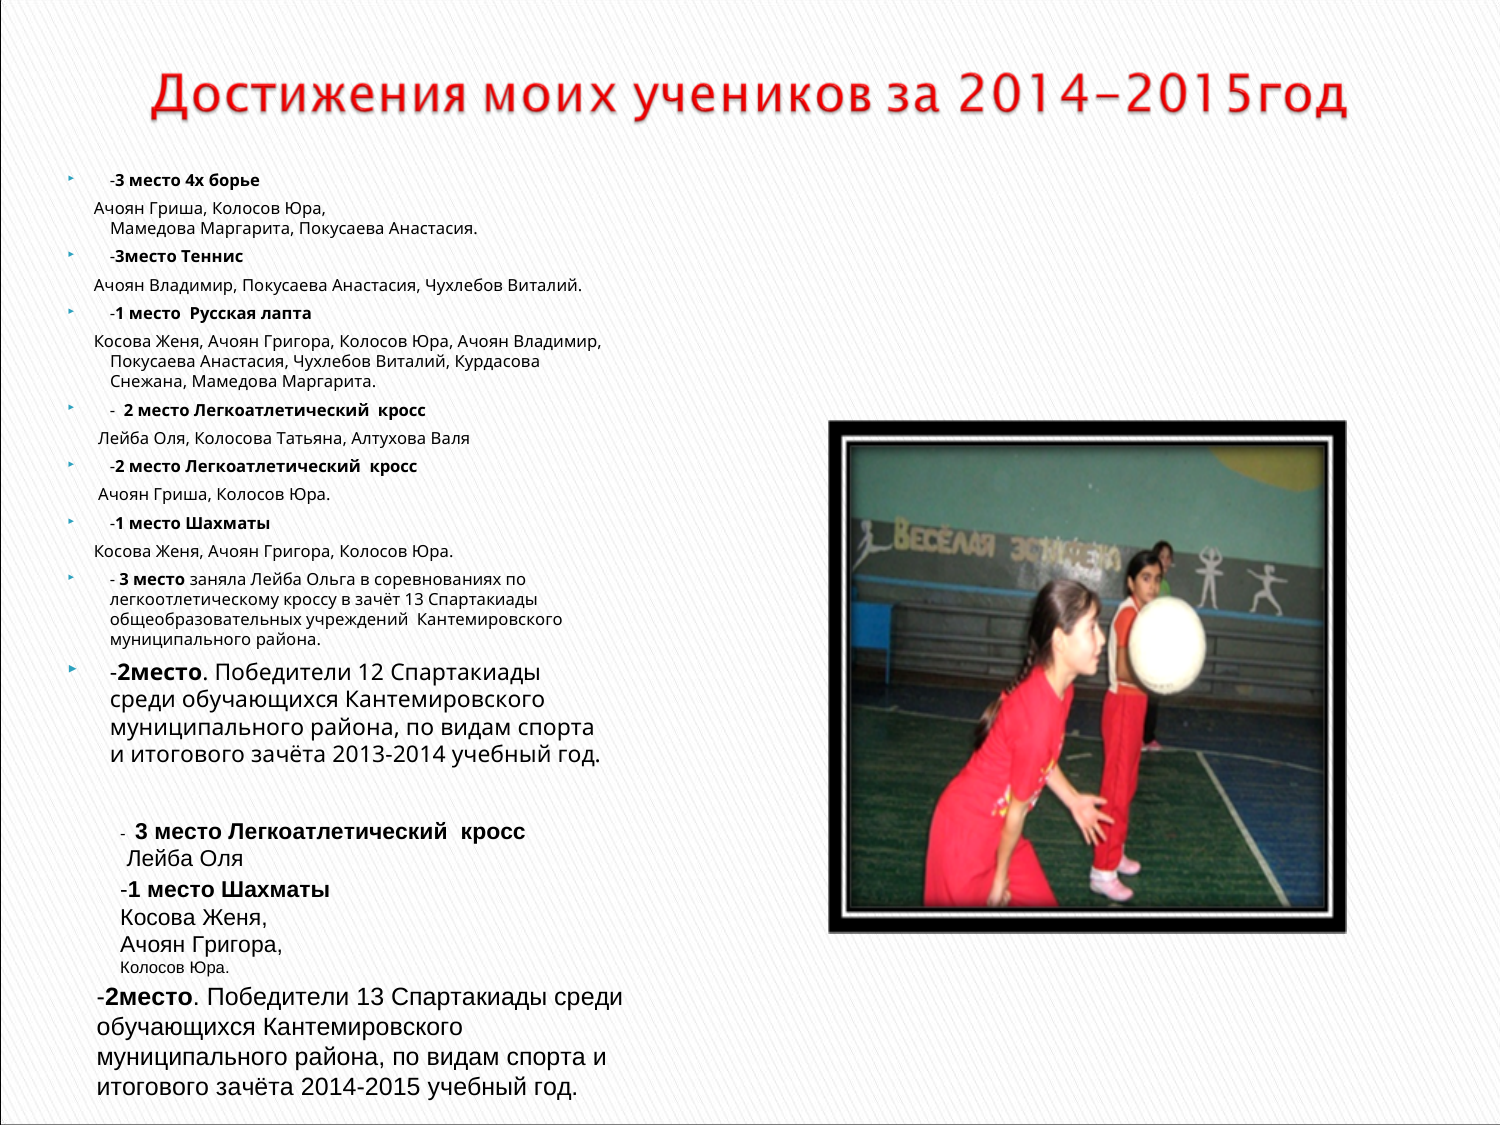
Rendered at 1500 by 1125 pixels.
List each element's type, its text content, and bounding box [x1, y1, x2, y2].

text_box -3 место 4х борье Ачоян Гриша, Колосов Юра, Мамедова Маргарита, Покусаева Анастасия. -3место Теннис Ачоян Владимир, Покусаева Анастасия, Чухлебов Виталий. -1 место Русская лапта Косова Женя, Ачоян Григора, Колосов Юра, Ачоян Владимир, Покусаева Анастасия, Чухлебов Виталий, Курдасова Снежана, Мамедова Маргарита. - 2 место Легкоатлетический кросс Лейба Оля, Колосова Татьяна, Алтухова Валя -2 место Легкоатлетический кросс Ачоян Гриша, Колосов Юра. -1 место Шахматы Косова Женя, Ачоян Григора, Колосов Юра. - 3 место заняла Лейба Ольга в соревнованиях по легкоотлетическому кроссу в зачёт 13 Спартакиады общеобразовательных учреждений Кантемировского муниципального района. -2место. Победители 12 Спартакиады среди обучающихся Кантемировского муниципального района, по видам спорта и итогового зачёта 2013-2014 учебный год. [35, 128, 622, 1090]
text_box -2место. Победители 13 Спартакиады среди обучающихся Кантемировского муниципального района, по видам спорта и итогового зачёта 2014-2015 учебный год. [81, 972, 645, 1108]
text_box -1 место Шахматы Косова Женя, Ачоян Григора, Колосов Юра. [105, 867, 1126, 985]
picture [0, 0, 1500, 1125]
text_box - 3 место Легкоатлетический кросс Лейба Оля [105, 808, 551, 867]
